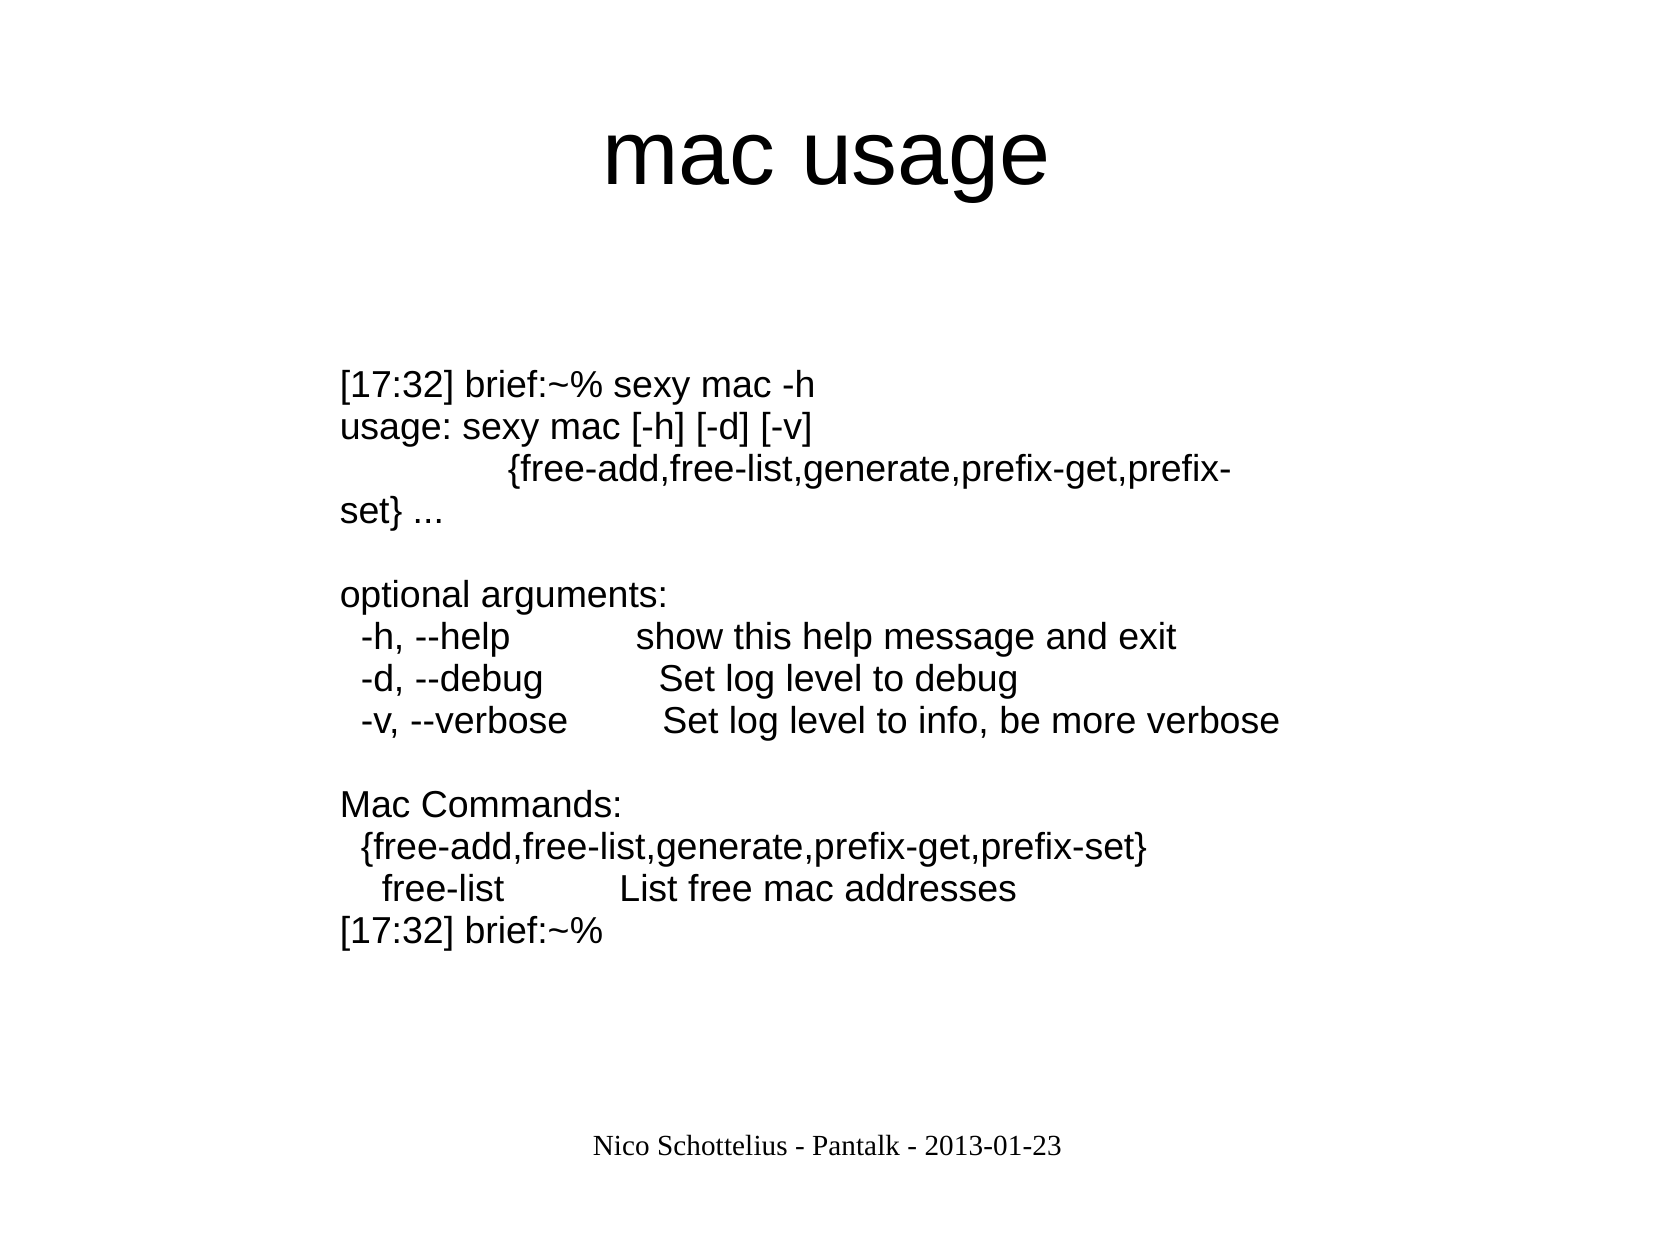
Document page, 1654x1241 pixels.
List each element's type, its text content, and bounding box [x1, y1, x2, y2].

text_box [17:32] brief:~% sexy mac -h usage: sexy mac [-h] [-d] [-v] {free-add,free-list,generate,prefix-get,prefix-set} ... optional arguments: -h, --help show this help message and exit -d, --debug Set log level to debug -v, --verbose Set log level to info, be more verbose Mac Commands: {free-add,free-list,generate,prefix-get,prefix-set} free-list List free mac addresses [17:32] brief:~% [325, 356, 1350, 976]
title mac usage [82, 49, 1571, 257]
